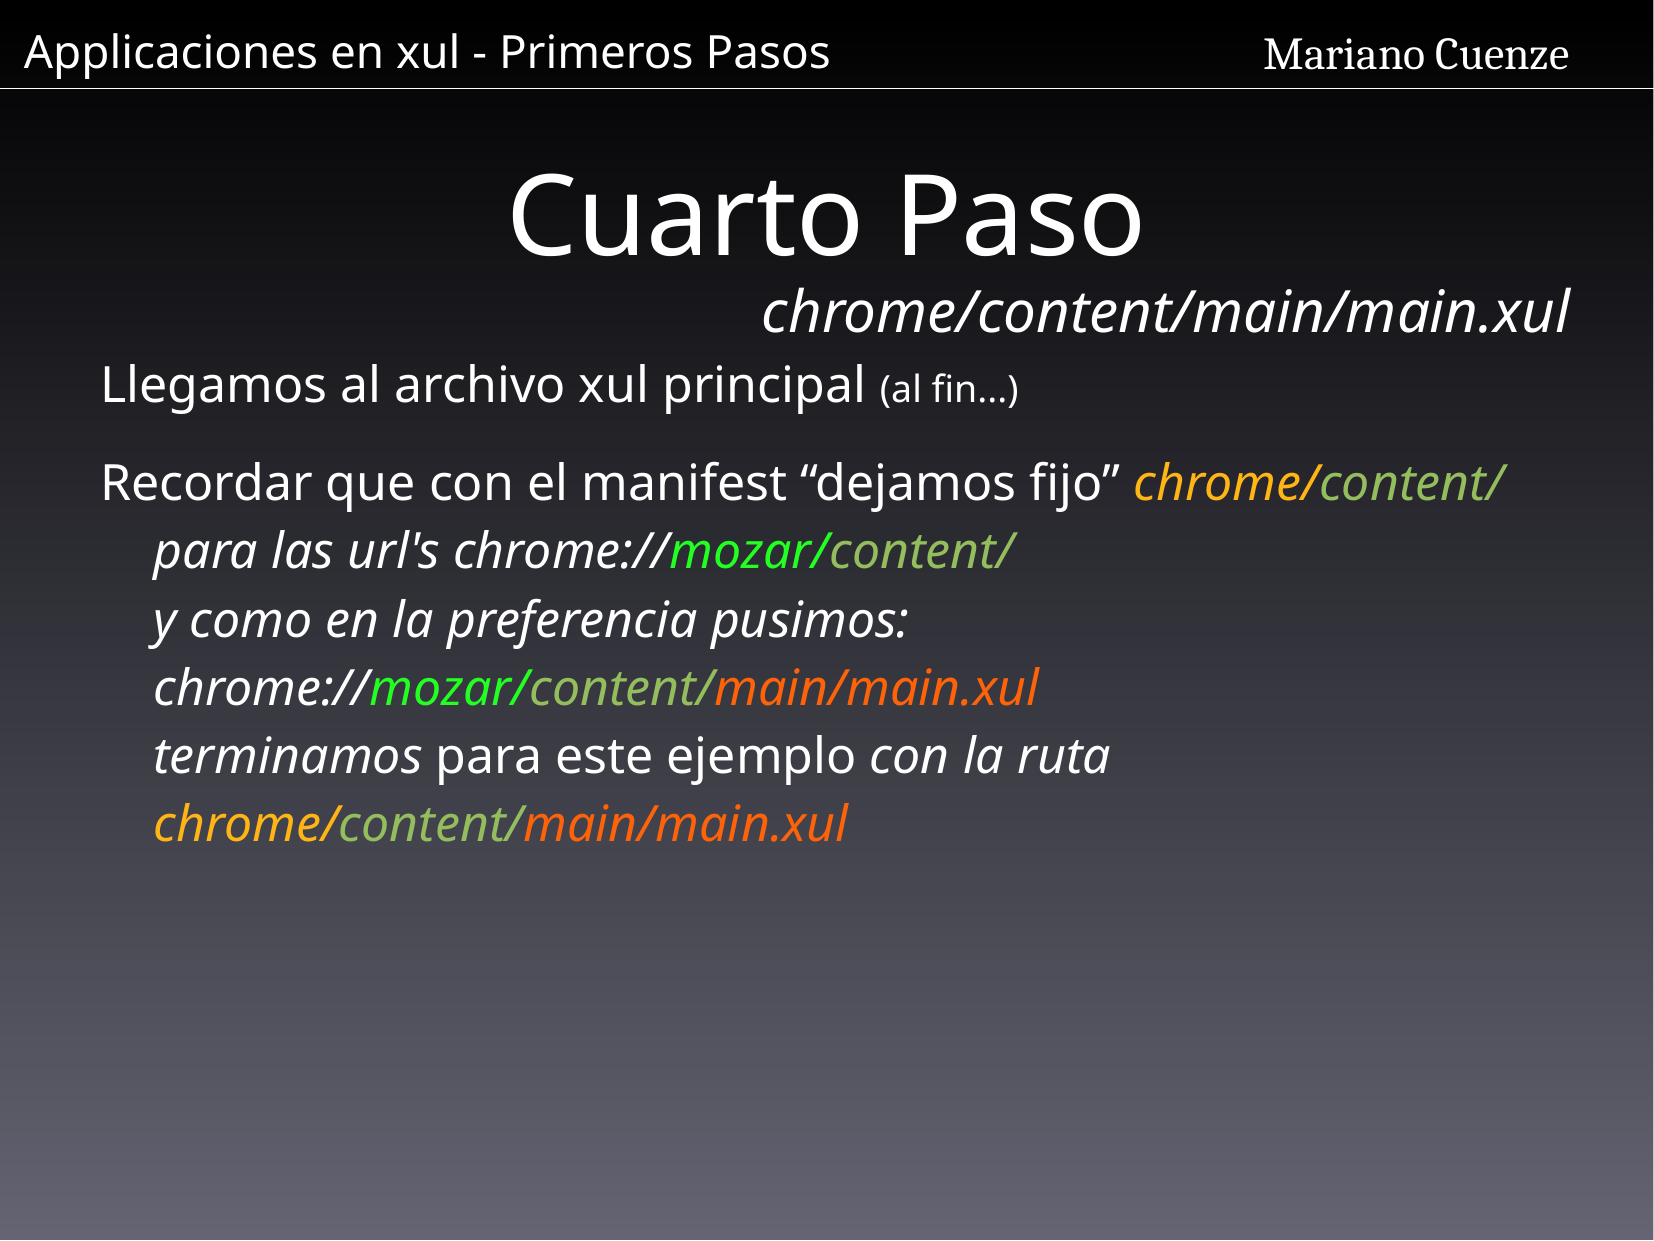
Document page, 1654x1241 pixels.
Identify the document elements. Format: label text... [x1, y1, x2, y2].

text_box Mariano Cuenze [1249, 20, 1648, 88]
title Cuarto Paso [82, 108, 1571, 265]
title chrome/content/main/main.xul [82, 265, 1571, 355]
text_box Applicaciones en xul - Primeros Pasos [9, 11, 899, 80]
list Llegamos al archivo xul principal (al fin...) Recordar que con el manifest “dejamos fijo” chrome/content/ para las url's chrome://mozar/content/ y como en la preferencia pusimos: chrome://mozar/content/main/main.xul terminamos para este ejemplo con la ruta chrome/content/main/main.xul [82, 355, 1571, 1153]
